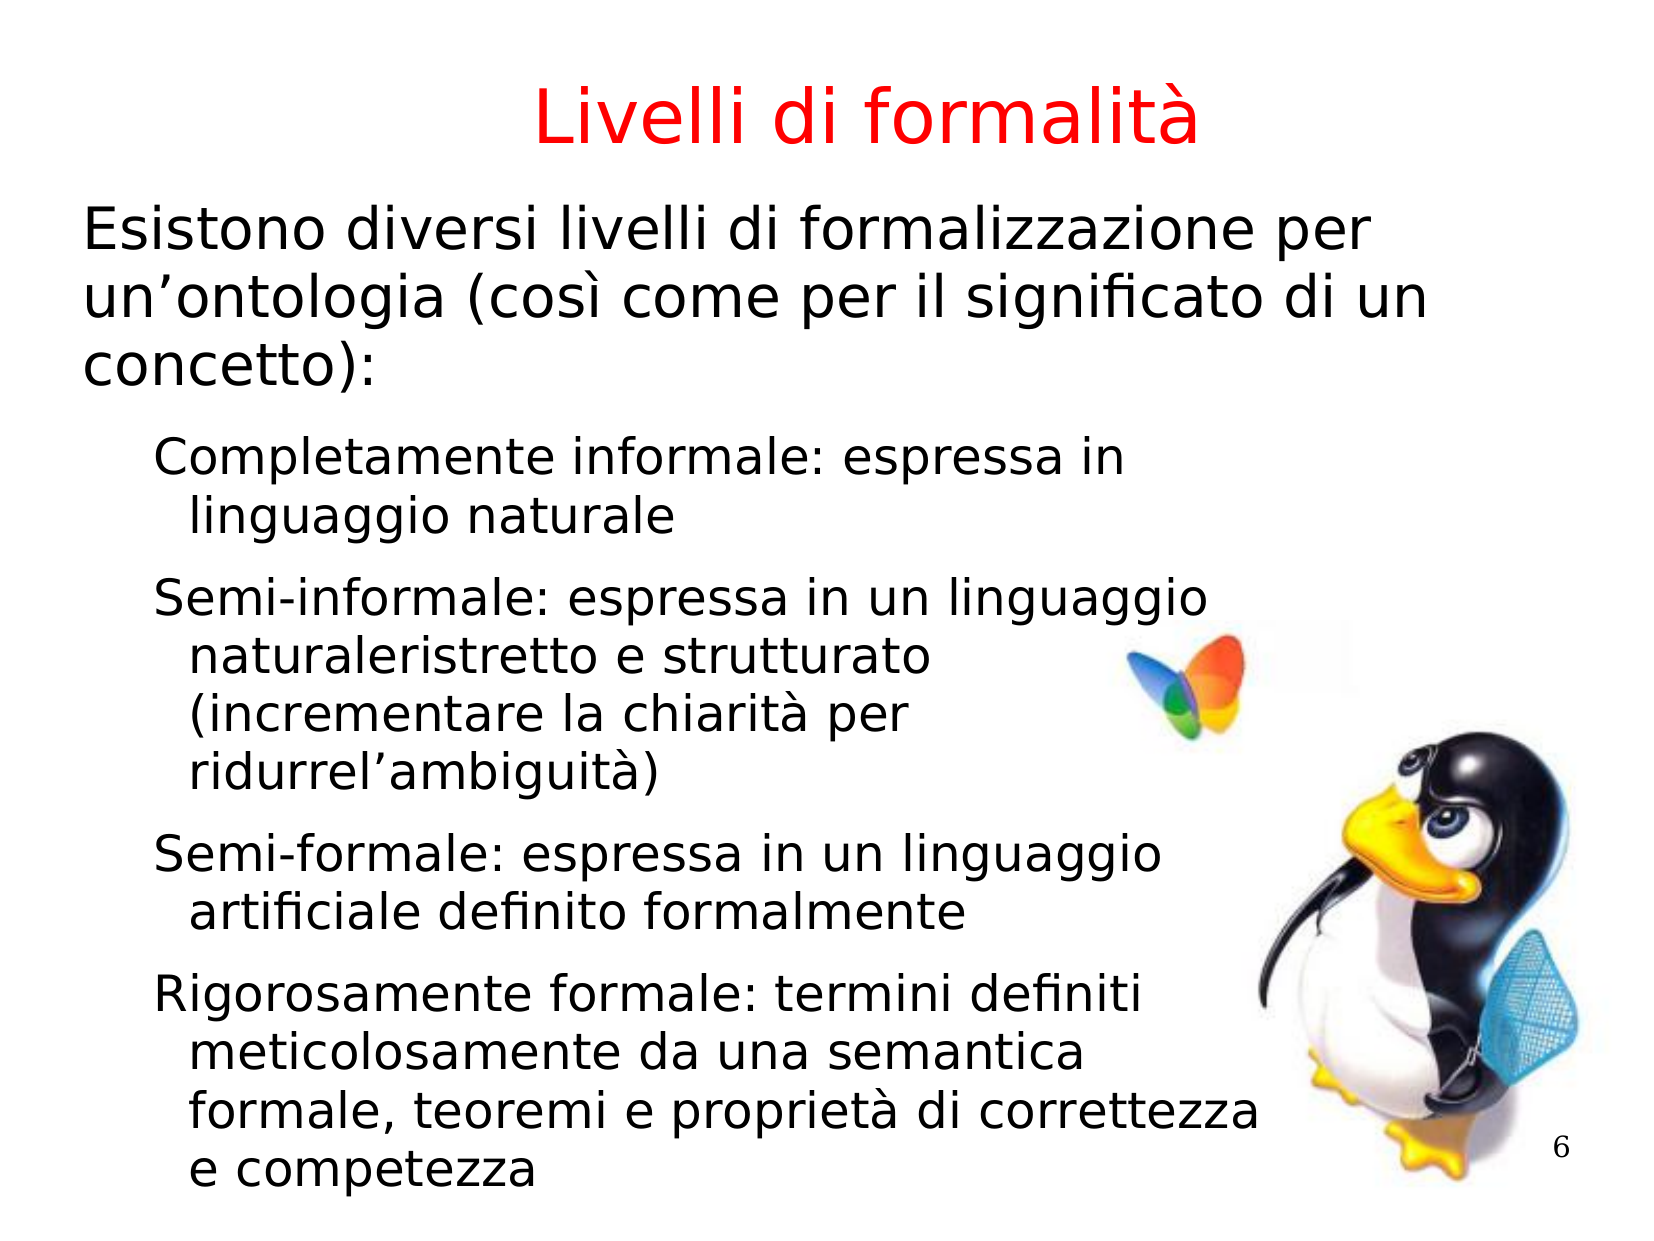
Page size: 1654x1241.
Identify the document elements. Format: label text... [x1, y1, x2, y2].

list Esistono diversi livelli di formalizzazione per un’ontologia (così come per il significato di un concetto): Completamente informale: espressa in linguaggio naturale Semi-informale: espressa in un linguaggio naturaleristretto e strutturato (incrementare la chiarità per ridurrel’ambiguità) Semi-formale: espressa in un linguaggio artificiale definito formalmente Rigorosamente formale: termini definiti meticolosamente da una semantica formale, teoremi e proprietà di correttezza e competezza [82, 195, 1571, 1199]
title Livelli di formalità [82, 21, 1571, 195]
picture [708, 620, 1647, 1204]
